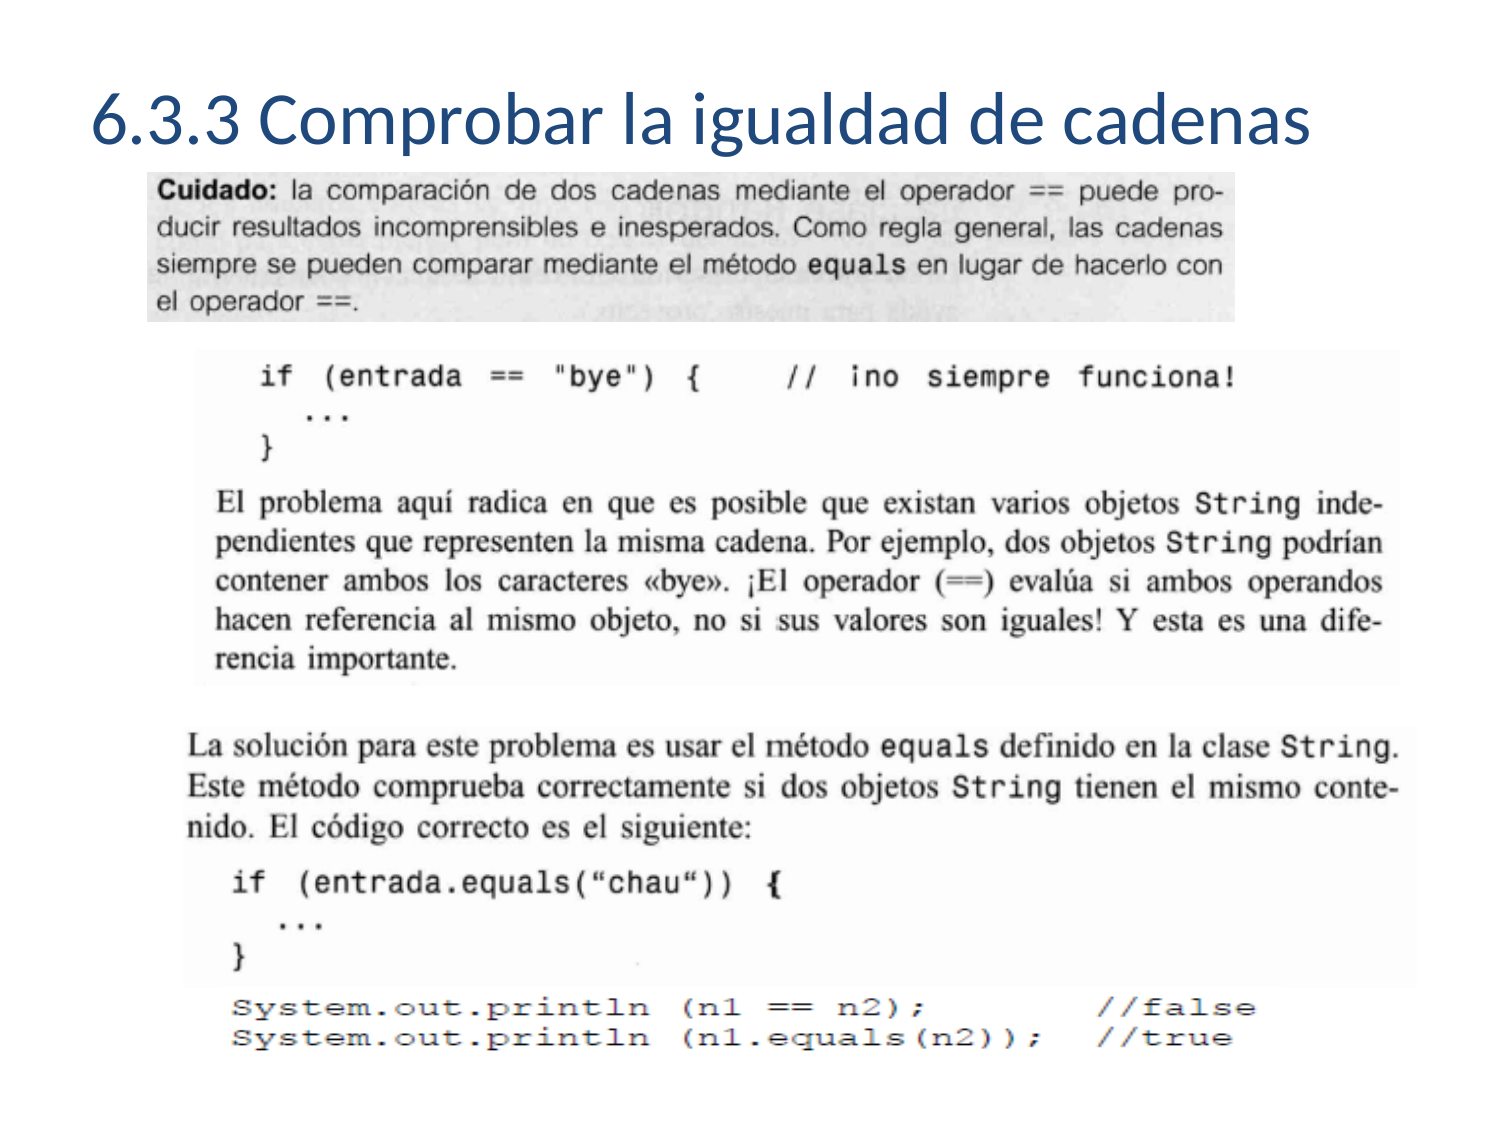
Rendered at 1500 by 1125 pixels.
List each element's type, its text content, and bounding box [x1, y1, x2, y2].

picture [194, 349, 1400, 686]
picture [147, 172, 1235, 322]
picture [183, 727, 1417, 1059]
title 6.3.3 Comprobar la igualdad de cadenas [75, 45, 1426, 185]
